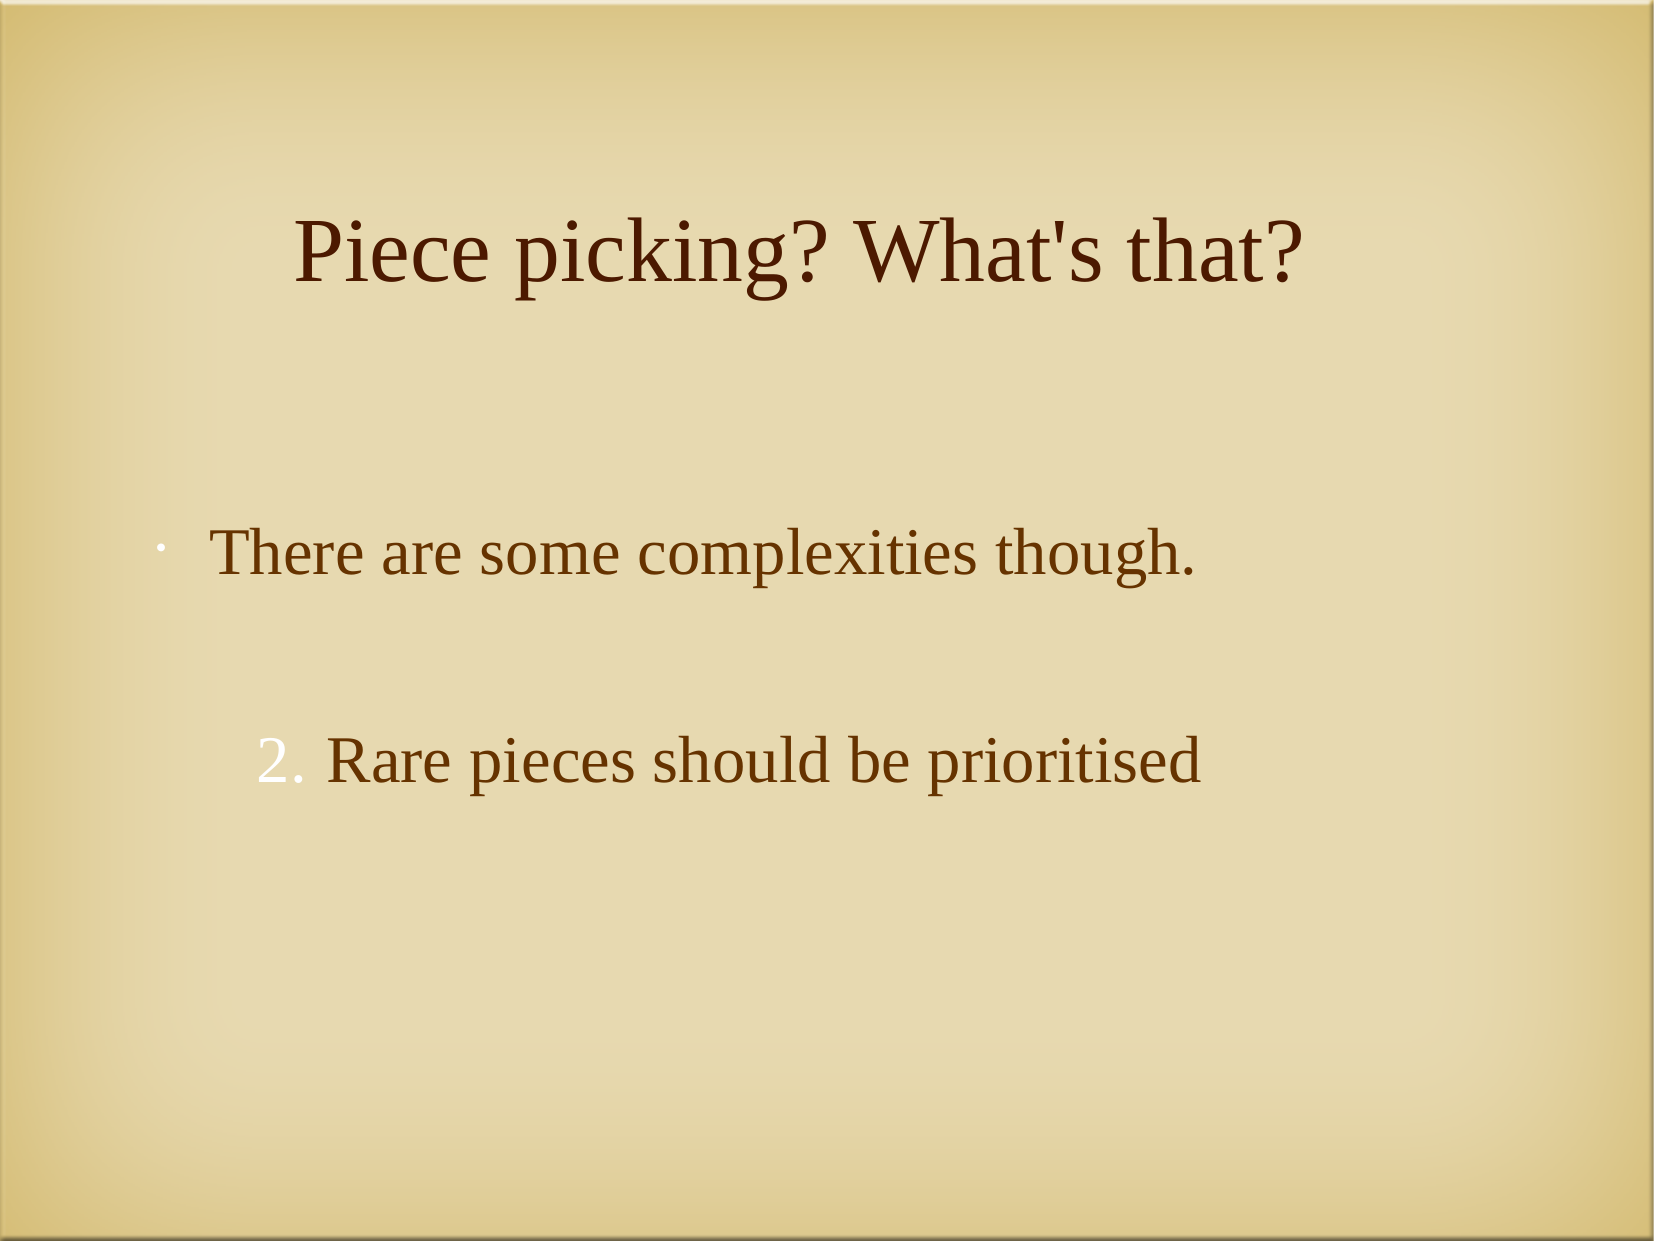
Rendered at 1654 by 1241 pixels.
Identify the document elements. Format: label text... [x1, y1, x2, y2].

list Rare pieces should be prioritised [221, 619, 1433, 901]
list There are some complexities though. [120, 411, 1533, 796]
picture [0, 0, 1654, 1241]
title Piece picking? What's that? [93, 147, 1506, 355]
